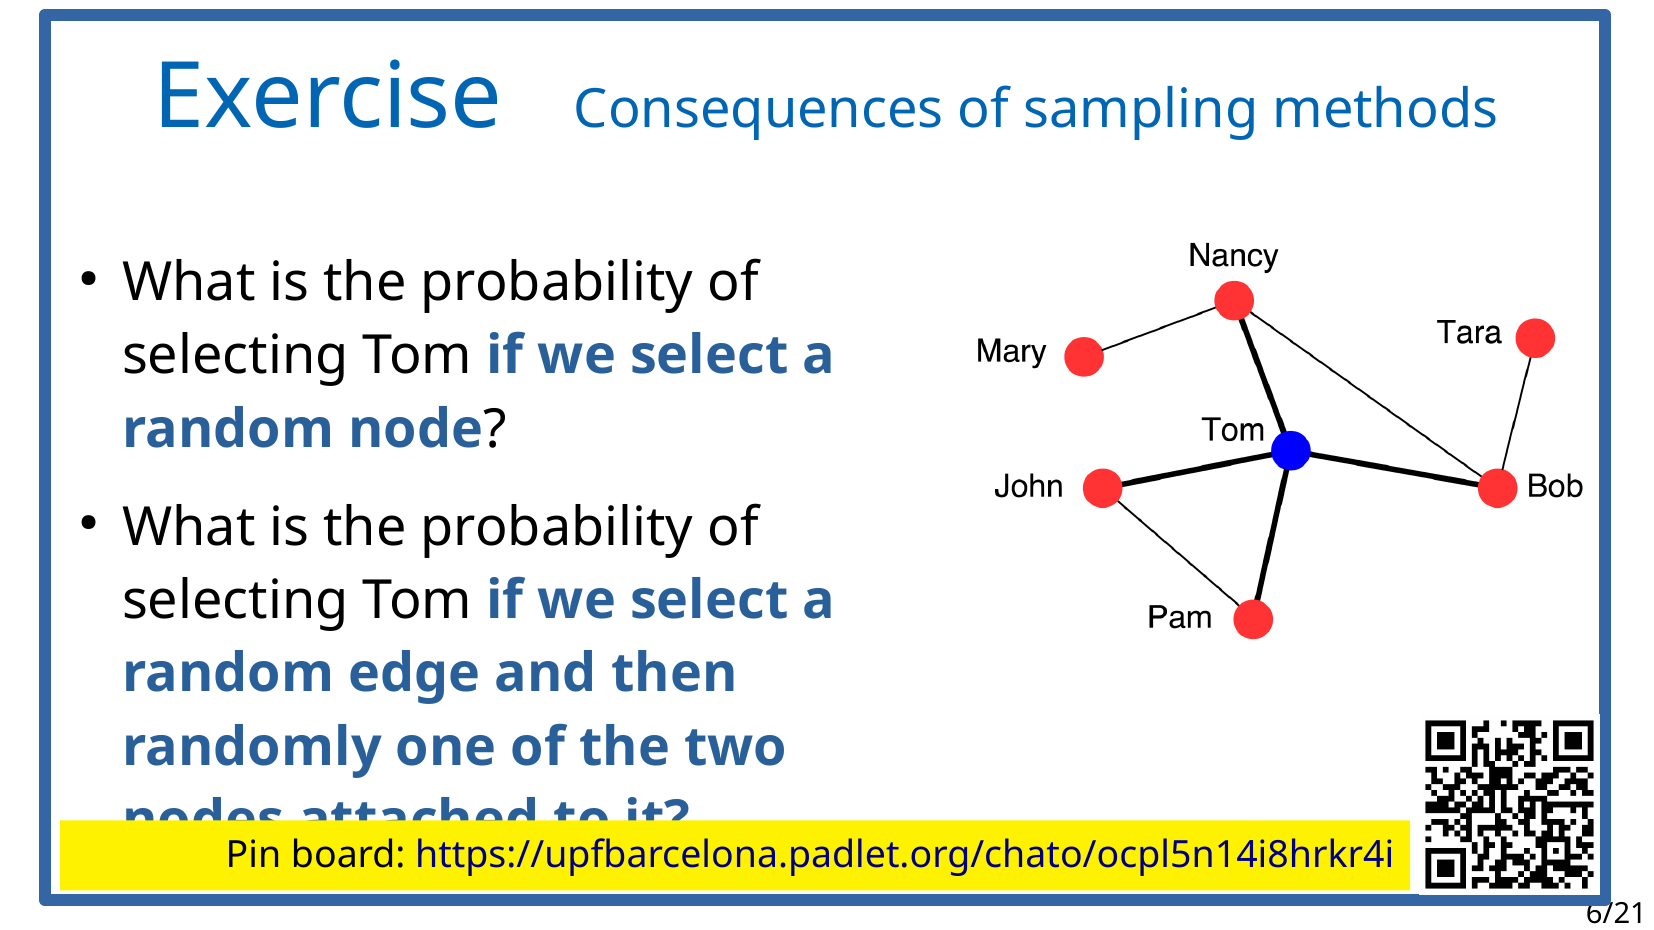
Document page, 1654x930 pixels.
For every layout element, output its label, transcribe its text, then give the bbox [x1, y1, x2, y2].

picture [1419, 714, 1600, 895]
picture [972, 231, 1591, 646]
list What is the probability of selecting Tom if we select a random node? What is the probability of selecting Tom if we select a random edge and then randomly one of the two nodes attached to it? [64, 242, 883, 820]
title Exercise Consequences of sampling methods [82, 21, 1571, 166]
text_box Pin board: https://upfbarcelona.padlet.org/chato/ocpl5n14i8hrkr4i [60, 820, 1411, 891]
